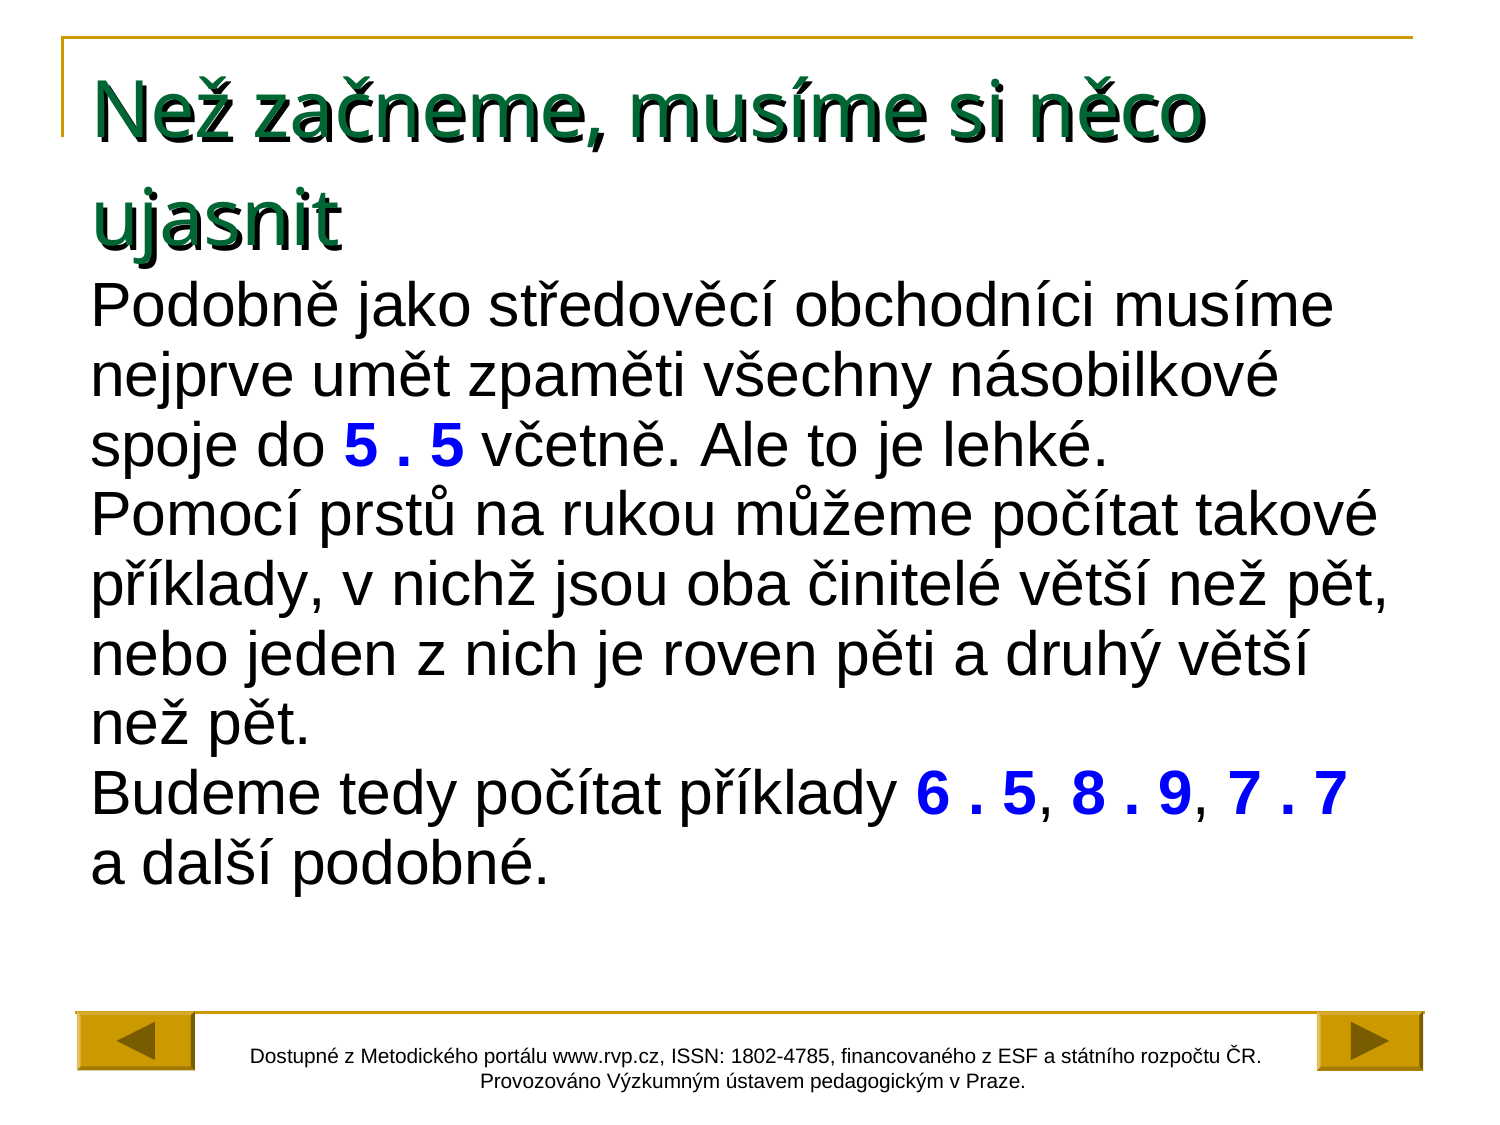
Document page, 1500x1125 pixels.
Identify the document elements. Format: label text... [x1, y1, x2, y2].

list Podobně jako středověcí obchodníci musíme nejprve umět zpaměti všechny násobilkové spoje do 5 . 5 včetně. Ale to je lehké. Pomocí prstů na rukou můžeme počítat takové příklady, v nichž jsou oba činitelé větší než pět, nebo jeden z nich je roven pěti a druhý větší než pět. Budeme tedy počítat příklady 6 . 5, 8 . 9, 7 . 7 a další podobné. [75, 262, 1426, 1006]
text_box [78, 1011, 195, 1071]
text_box [1318, 1011, 1424, 1071]
title Než začneme, musíme si něco ujasnit [75, 45, 1426, 233]
